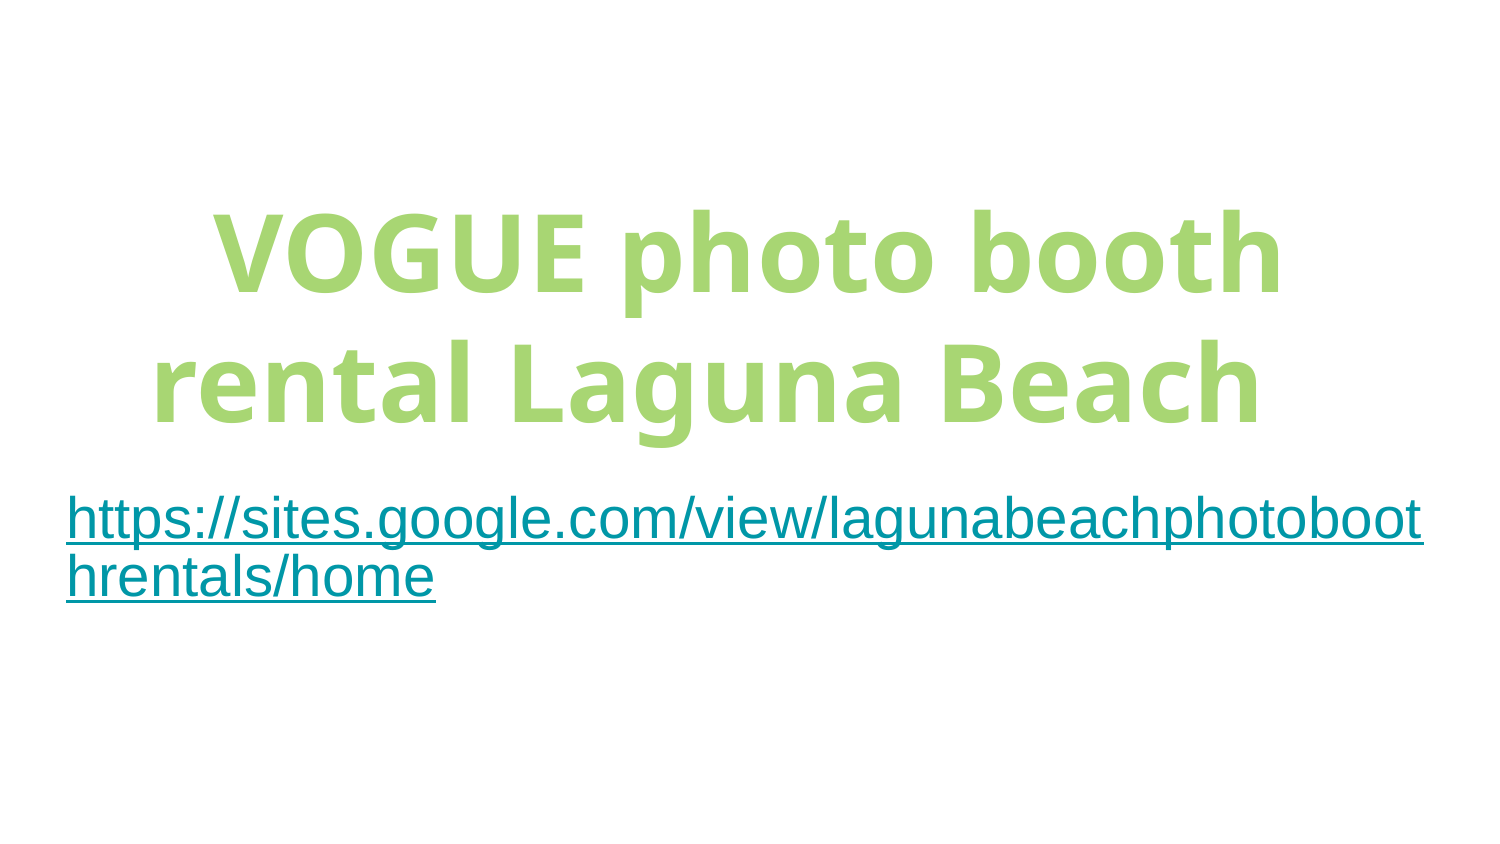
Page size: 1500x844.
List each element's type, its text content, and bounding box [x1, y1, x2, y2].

subtitle https://sites.google.com/view/lagunabeachphotoboothrentals/home [51, 464, 1449, 595]
title VOGUE photo booth rental Laguna Beach [51, 122, 1449, 459]
